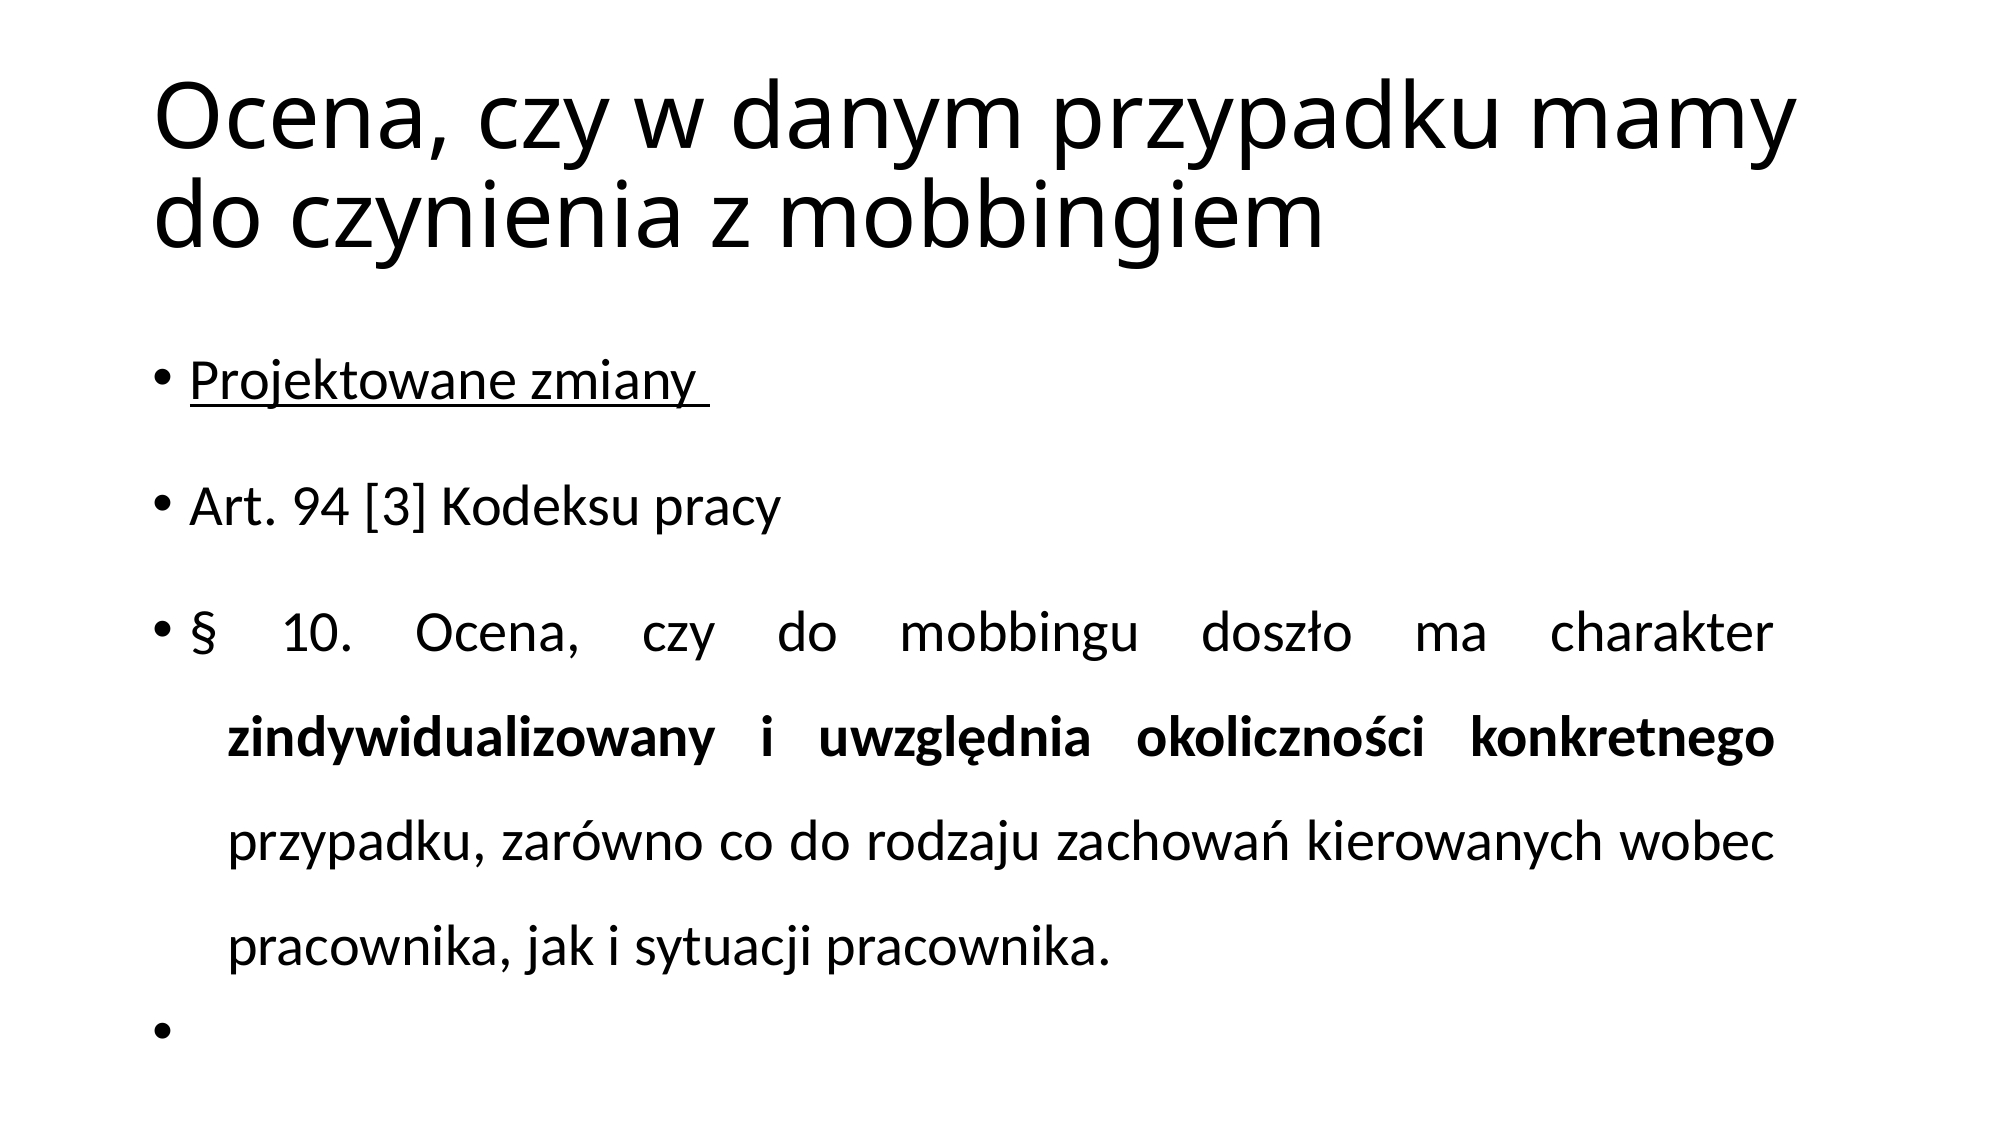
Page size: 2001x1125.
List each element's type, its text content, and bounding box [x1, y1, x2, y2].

list Projektowane zmiany Art. 94 [3] Kodeksu pracy § 10. Ocena, czy do mobbingu doszło ma charakter zindywidualizowany i uwzględnia okoliczności konkretnego przypadku, zarówno co do rodzaju zachowań kierowanych wobec pracownika, jak i sytuacji pracownika. [137, 299, 1863, 1014]
title Ocena, czy w danym przypadku mamy do czynienia z mobbingiem [137, 59, 1863, 278]
